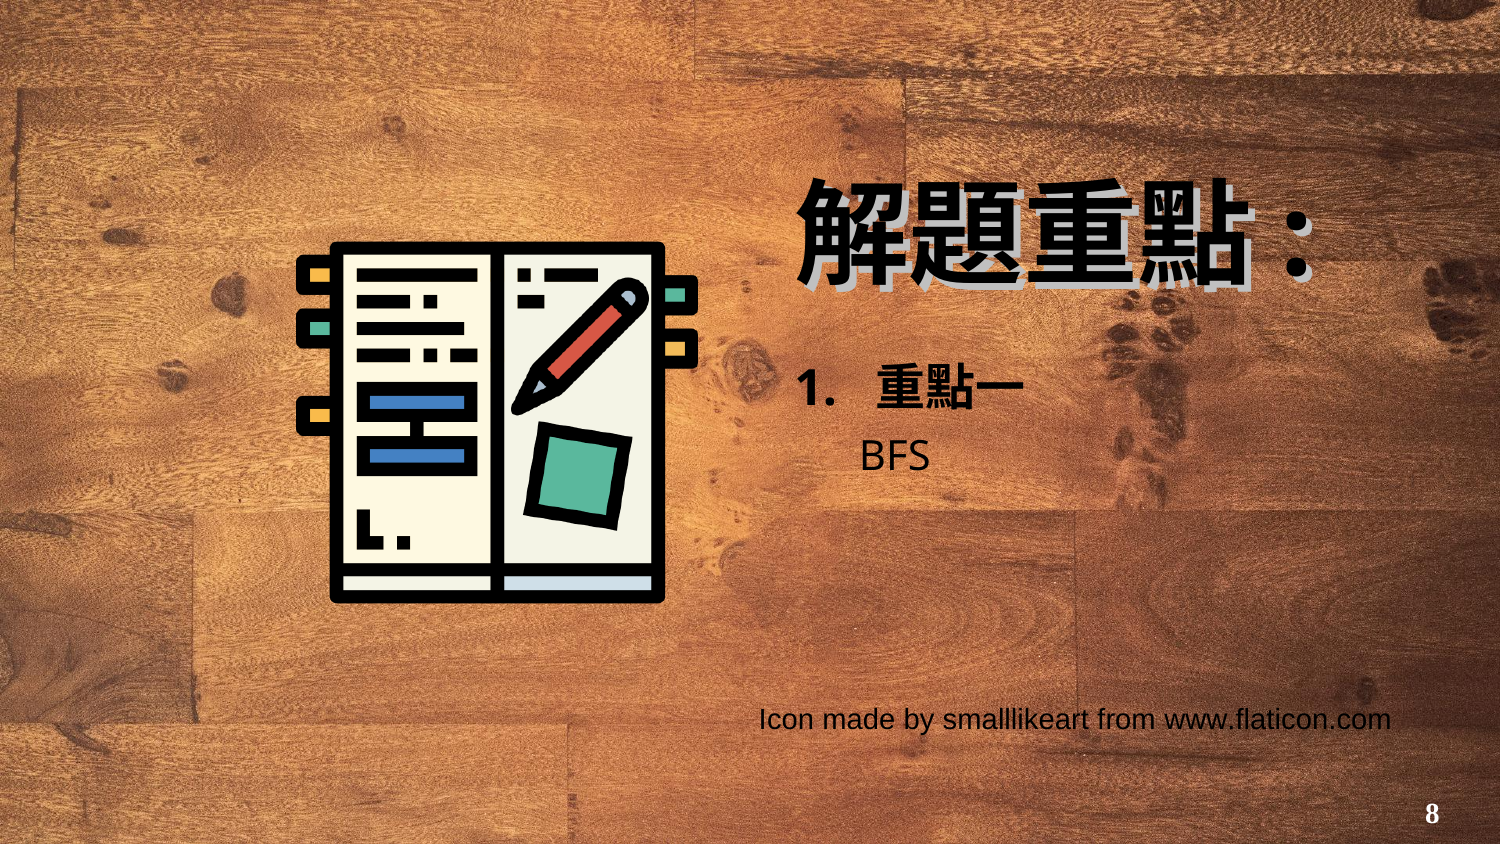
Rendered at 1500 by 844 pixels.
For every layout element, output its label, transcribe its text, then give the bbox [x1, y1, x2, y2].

slide_number 8 [1410, 779, 1500, 844]
title 解題重點: [779, 122, 1311, 314]
text_box Icon made by smalllikeart from www.flaticon.com [744, 693, 1407, 743]
picture [296, 221, 698, 623]
subtitle 1. 重點一 BFS [779, 338, 1378, 642]
